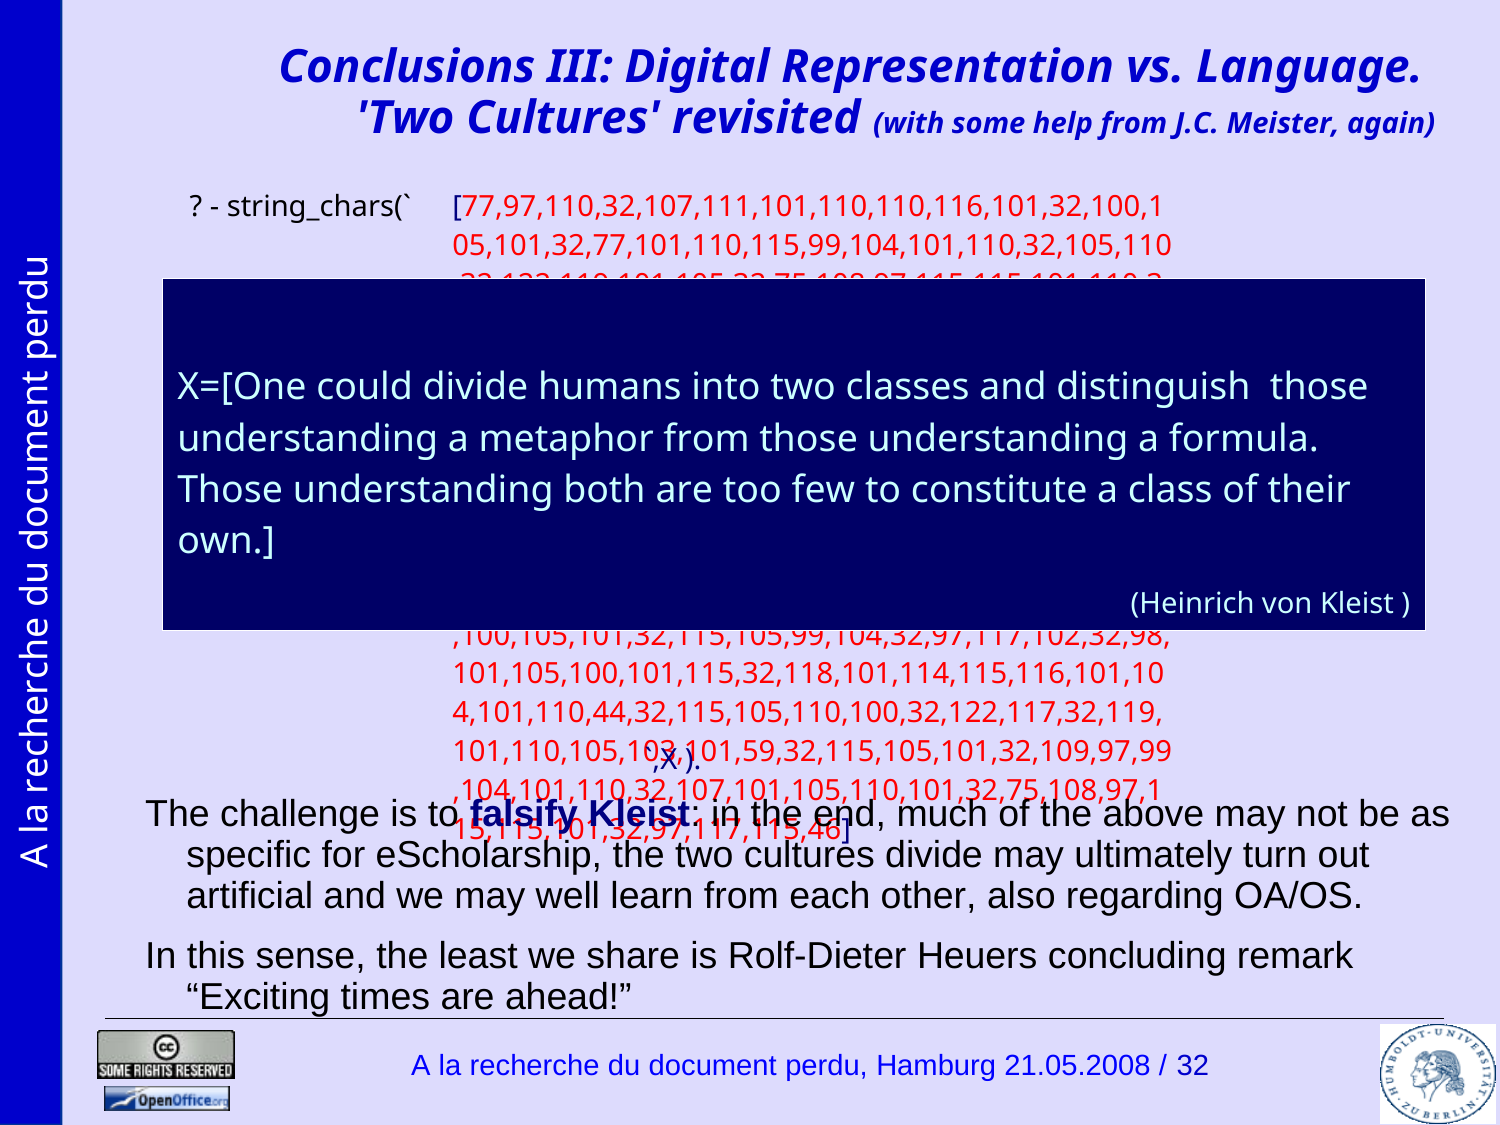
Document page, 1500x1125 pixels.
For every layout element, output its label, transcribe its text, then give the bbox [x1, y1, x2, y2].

text_box [77,97,110,32,107,111,101,110,110,116,101,32,100,105,101,32,77,101,110,115,99,104,101,110,32,105,110,32,122,119,101,105,32,75,108,97,115,115,101,110,32,97,98,116,101,105,108,101,110,59,32,105,110,32,115,111,108,99,104,101,44,32,100,105,101,32,115,105,99,104,32,97,117,102,32,101,105,110,101,32,77,101,116,97,112,104,101,114,32,117,110,100,32,105,110,32,115,111,108,99,104,101,32,40,50,41,44,32,100,105,101,32,115,105,99,104,32,97,117,102,32,101,105,110,101,32,70,111,114,109,101,108,32,118,101,114,115,116,101,104,101,110,46,32,68,101,114,101,110,44,32,100,105,101,32,115,105,99,104,32,97,117,102,32,98,101,105,100,101,115,32,118,101,114,115,116,101,104,101,110,44,32,115,105,110,100,32,122,117,32,119,101,110,105,103,101,59,32,115,105,101,32,109,97,99,104,101,110,32,107,101,105,110,101,32,75,108,97,115,115,101,32,97,117,115,46] [437, 186, 1188, 278]
picture [1380, 1024, 1496, 1124]
text_box `,X ). [629, 730, 768, 786]
picture [104, 1086, 230, 1111]
text_box ? - string_chars(` [174, 186, 526, 234]
text_box The challenge is to falsify Kleist: in the end, much of the above may not be as specific for eScholarship, the two cultures divide may ultimately turn out artificial and we may well learn from each other, also regarding OA/OS. In this sense, the least we share is Rolf-Dieter Heuers concluding remark “Exciting times are ahead!” [145, 793, 1497, 1022]
text_box [77,97,110,32,107,111,101,110,110,116,101,32,100,105,101,32,77,101,110,115,99,104,101,110,32,105,110,32,122,119,101,105,32,75,108,97,115,115,101,110,32,97,98,116,101,105,108,101,110,59,32,105,110,32,115,111,108,99,104,101,44,32,100,105,101,32,115,105,99,104,32,97,117,102,32,101,105,110,101,32,77,101,116,97,112,104,101,114,32,117,110,100,32,105,110,32,115,111,108,99,104,101,32,40,50,41,44,32,100,105,101,32,115,105,99,104,32,97,117,102,32,101,105,110,101,32,70,111,114,109,101,108,32,118,101,114,115,116,101,104,101,110,46,32,68,101,114,101,110,44,32,100,105,101,32,115,105,99,104,32,97,117,102,32,98,101,105,100,101,115,32,118,101,114,115,116,101,104,101,110,44,32,115,105,110,100,32,122,117,32,119,101,110,105,103,101,59,32,115,105,101,32,109,97,99,104,101,110,32,107,101,105,110,101,32,75,108,97,115,115,101,32,97,117,115,46] [437, 630, 1188, 793]
text_box X=[One could divide humans into two classes and distinguish those understanding a metaphor from those understanding a formula. Those understanding both are too few to constitute a class of their own.] (Heinrich von Kleist ) [162, 278, 1426, 630]
title Conclusions III: Digital Representation vs. Language. 'Two Cultures' revisited (with some help from J.C. Meister, again) [96, 0, 1436, 186]
picture [97, 1030, 235, 1079]
